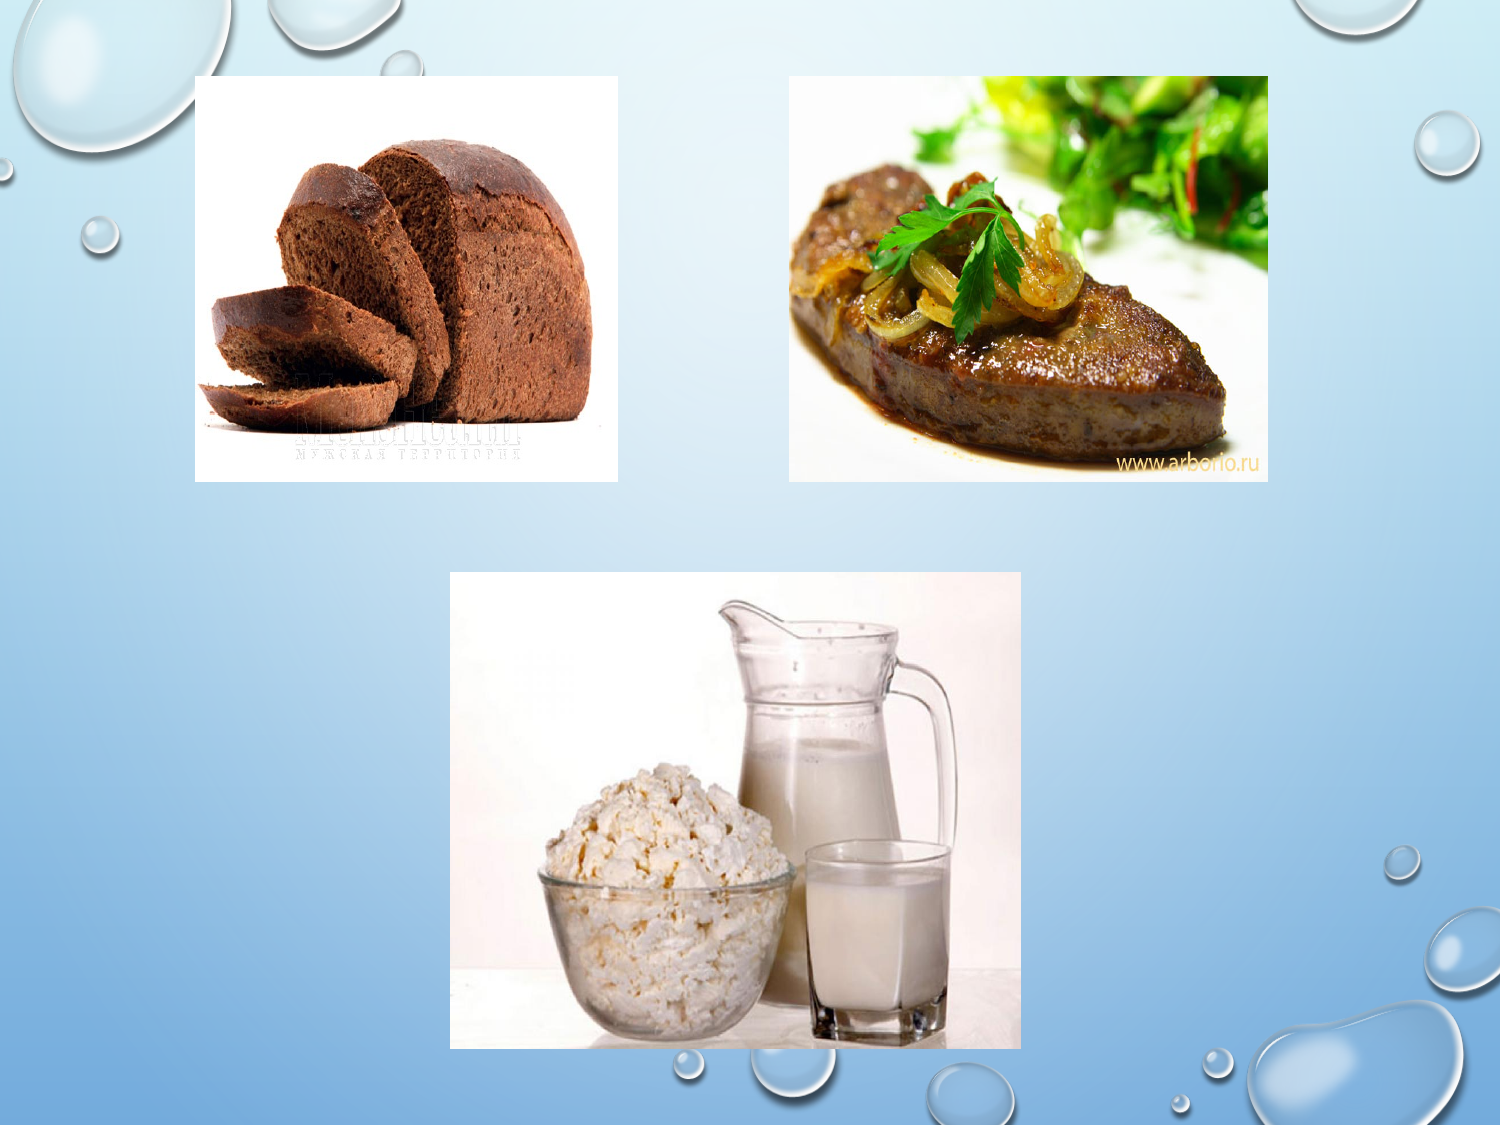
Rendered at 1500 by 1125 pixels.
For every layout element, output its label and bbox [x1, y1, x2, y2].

picture [789, 76, 1268, 482]
picture [450, 572, 1021, 1049]
picture [195, 76, 618, 482]
